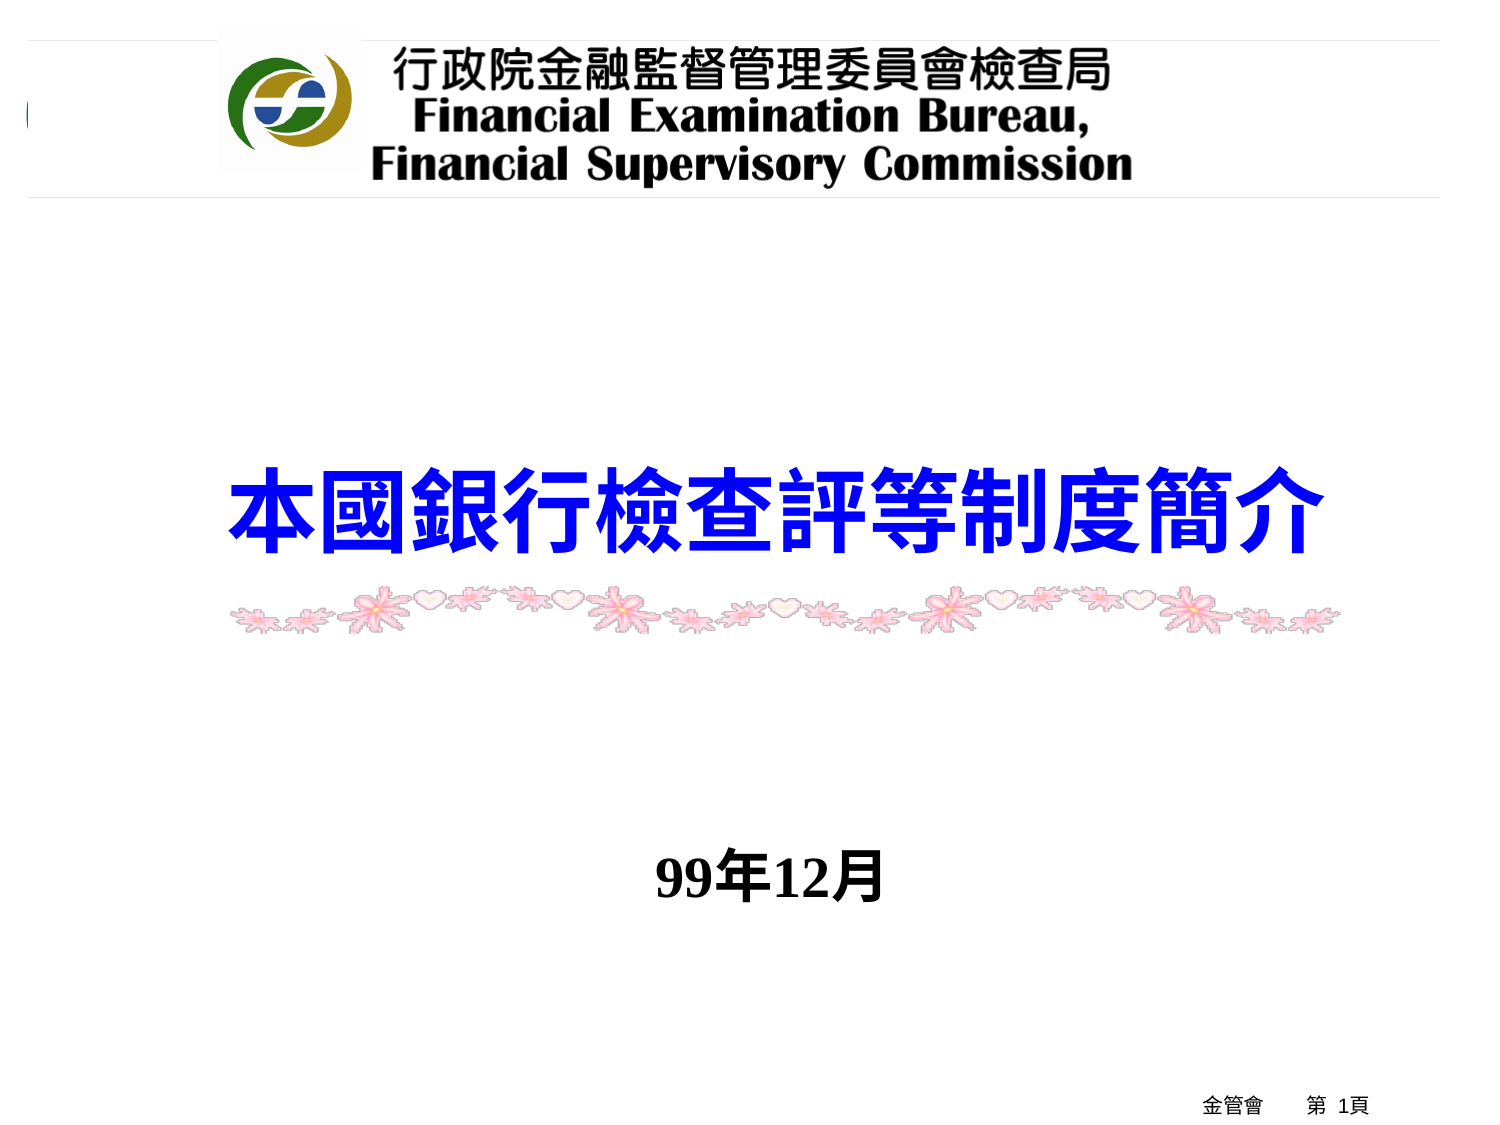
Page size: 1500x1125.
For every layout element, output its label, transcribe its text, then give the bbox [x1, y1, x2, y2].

picture [230, 586, 1341, 634]
text_box 99年12月 [360, 716, 1186, 917]
picture [24, 22, 1441, 222]
title 本國銀行檢查評等制度簡介 [183, 408, 1371, 610]
